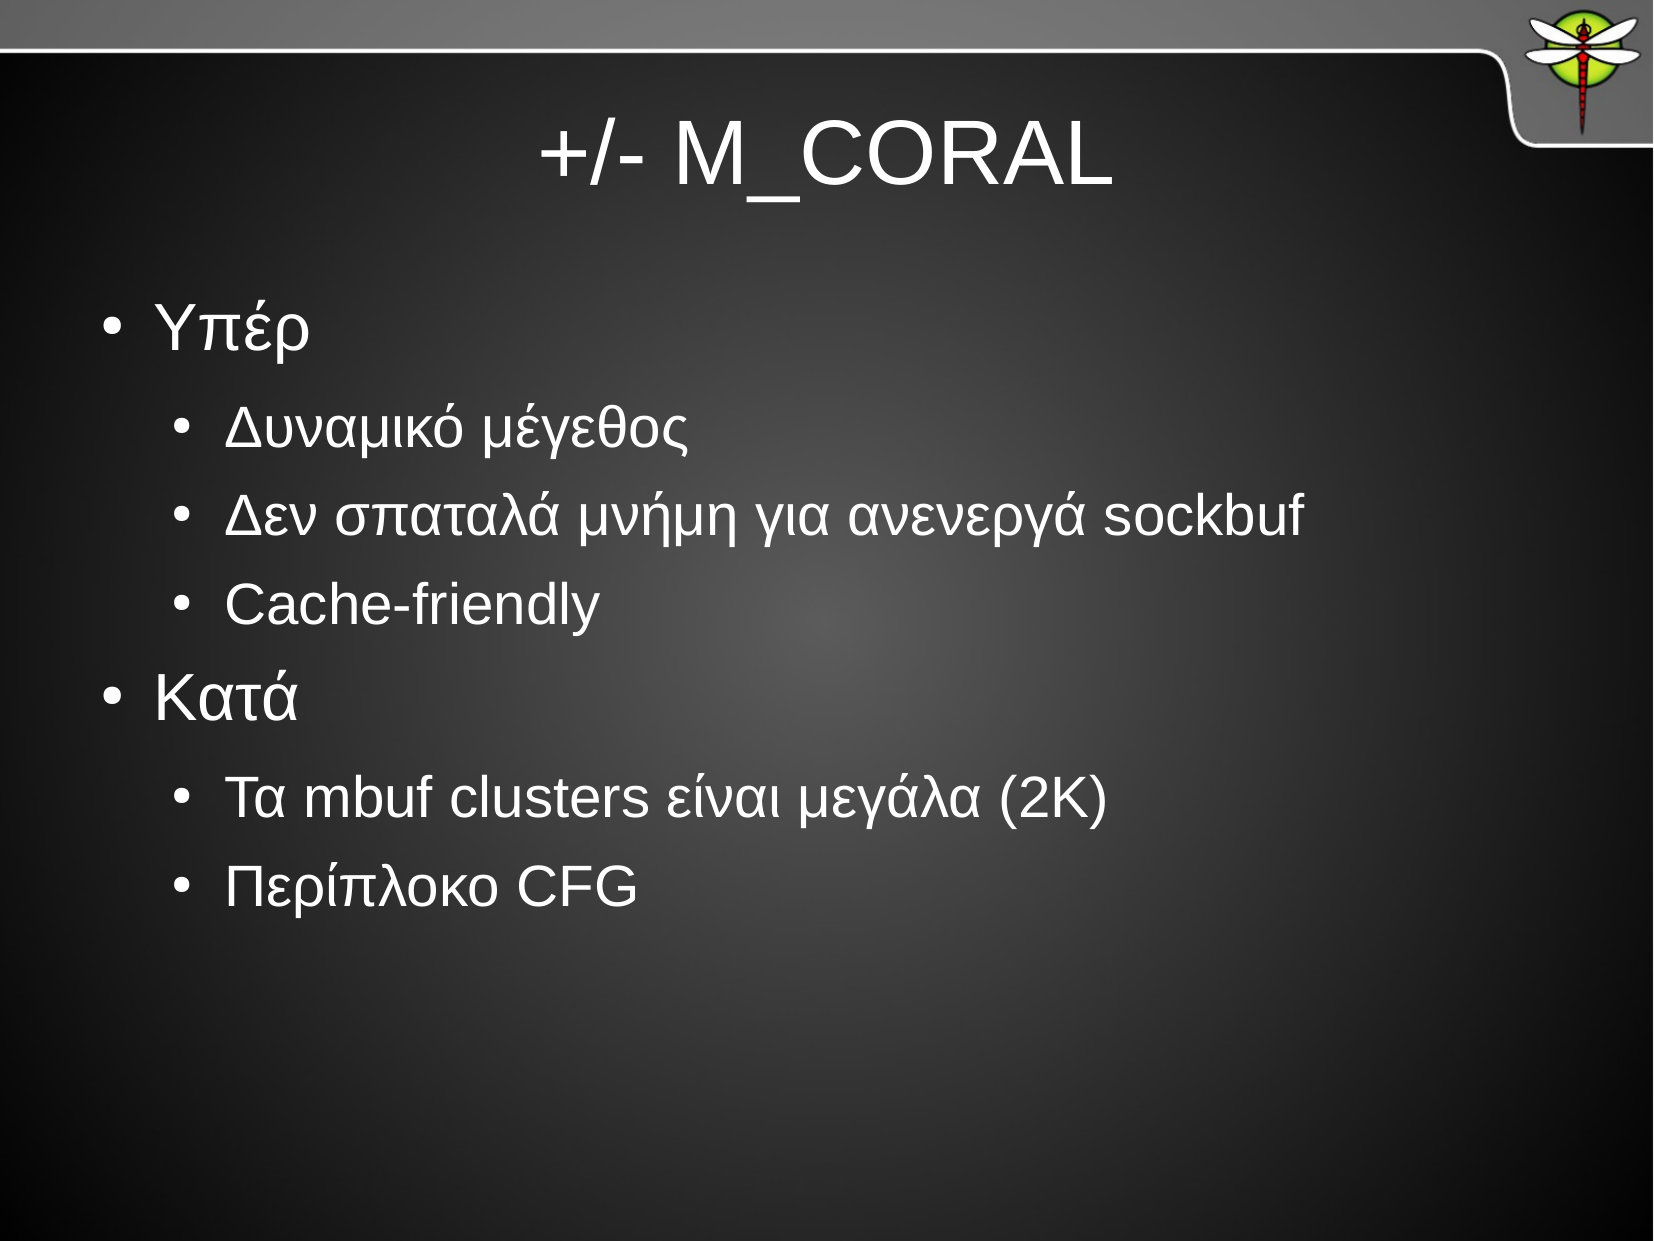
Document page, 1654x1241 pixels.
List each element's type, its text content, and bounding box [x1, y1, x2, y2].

list Υπέρ Δυναμικό μέγεθος Δεν σπαταλά μνήμη για ανενεργά sockbuf Cache-friendly Κατά Τα mbuf clusters είναι μεγάλα (2K) Περίπλοκο CFG [82, 290, 1571, 1109]
title +/- M_CORAL [82, 49, 1571, 257]
picture [0, 0, 1654, 1241]
